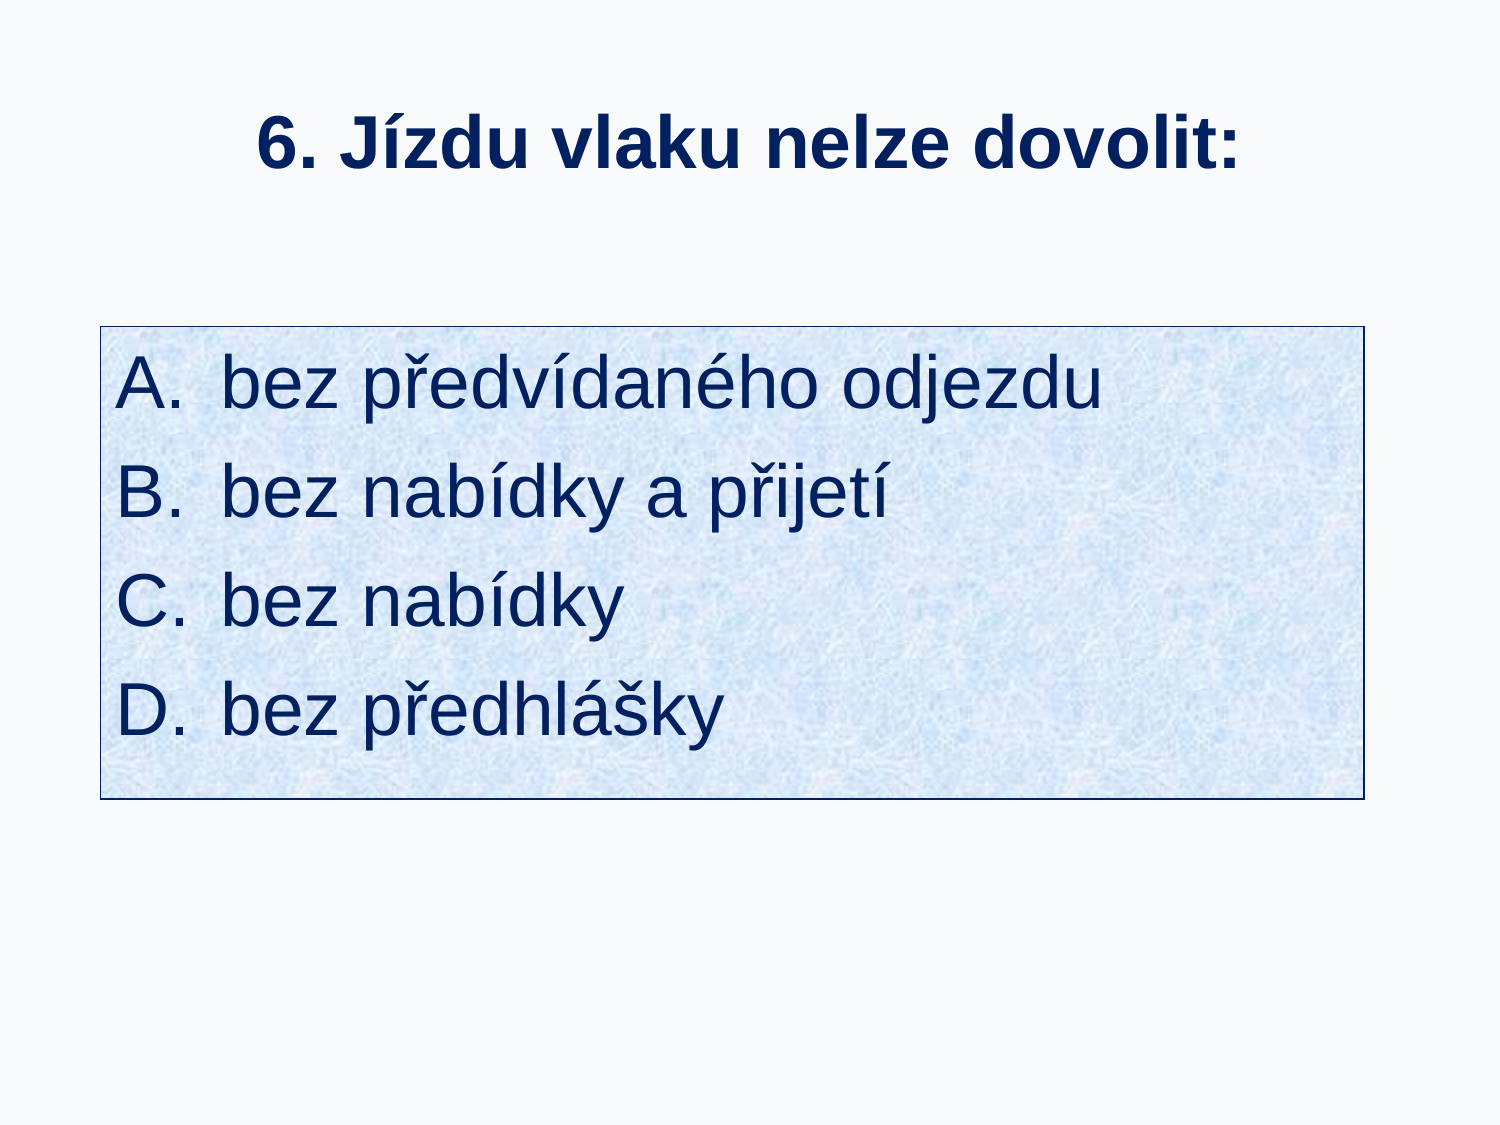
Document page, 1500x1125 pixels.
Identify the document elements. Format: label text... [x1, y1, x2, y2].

title 6. Jízdu vlaku nelze dovolit: [75, 45, 1426, 233]
list bez předvídaného odjezdu bez nabídky a přijetí bez nabídky bez předhlášky [100, 326, 1365, 799]
